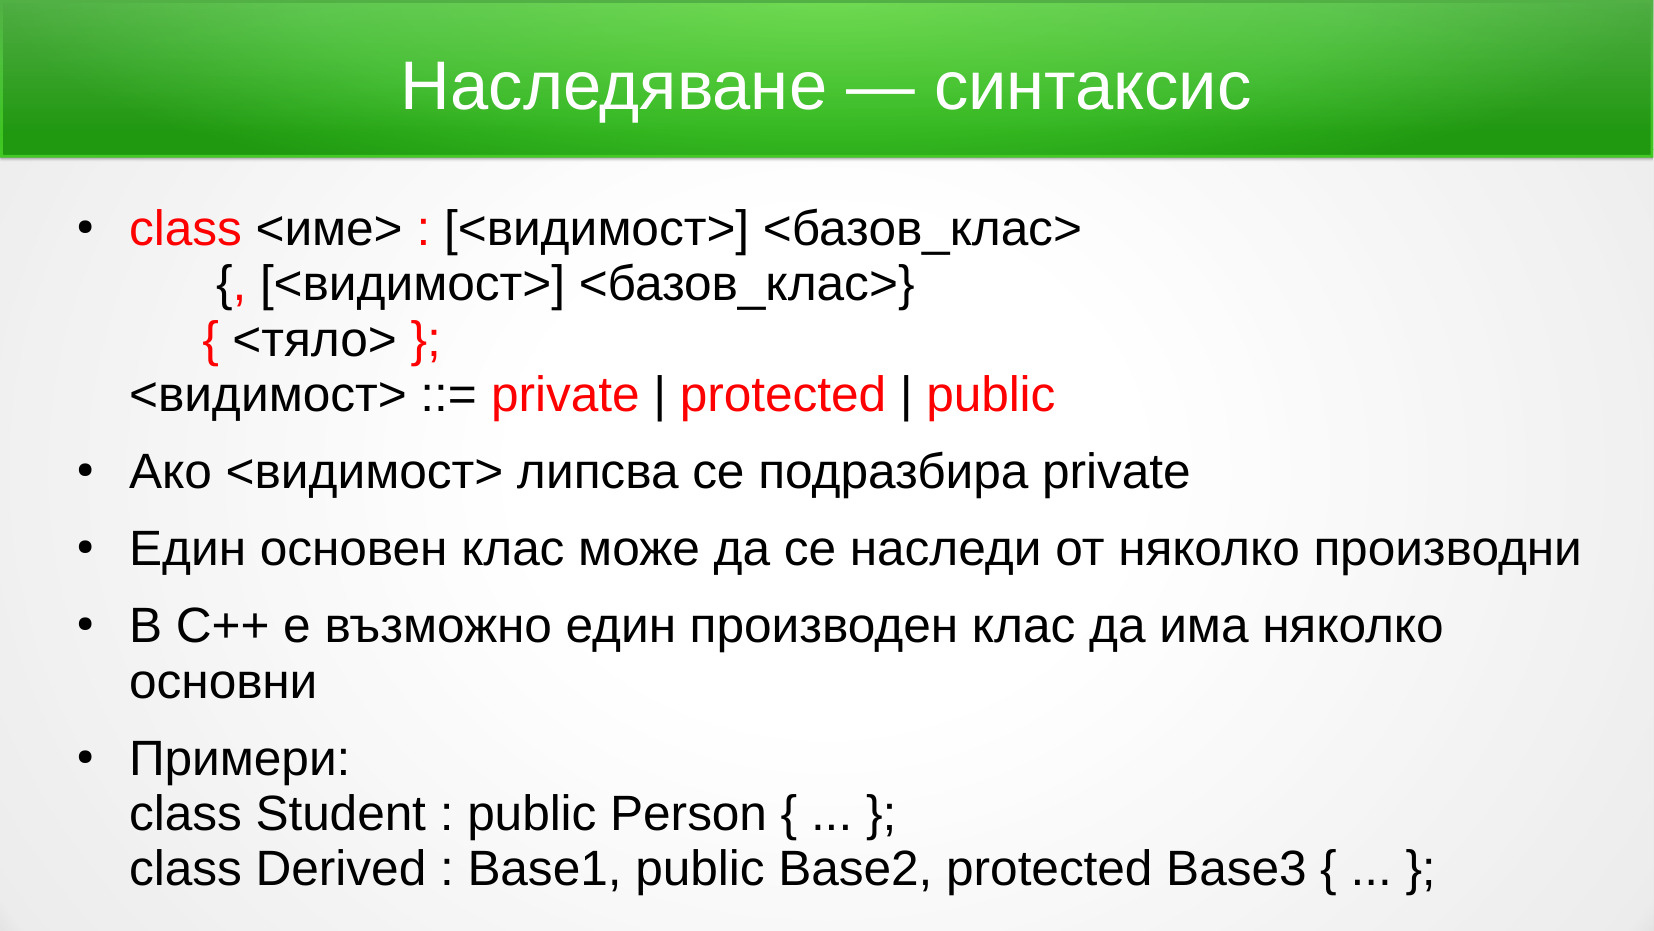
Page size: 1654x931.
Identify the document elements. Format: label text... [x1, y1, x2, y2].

title Наследяване — синтаксис [82, 37, 1571, 135]
list class <име> : [<видимост>] <базов_клас> {, [<видимост>] <базов_клас>} { <тяло> }; <видимост> ::= private | protected | public Ако <видимост> липсва се подразбира private Един основен клас може да се наследи от няколко производни В C++ e възможно един производен клас да има няколко основни Примери: class Student : public Person { ... }; class Derived : Base1, public Base2, protected Base3 { ... }; [59, 200, 1607, 898]
